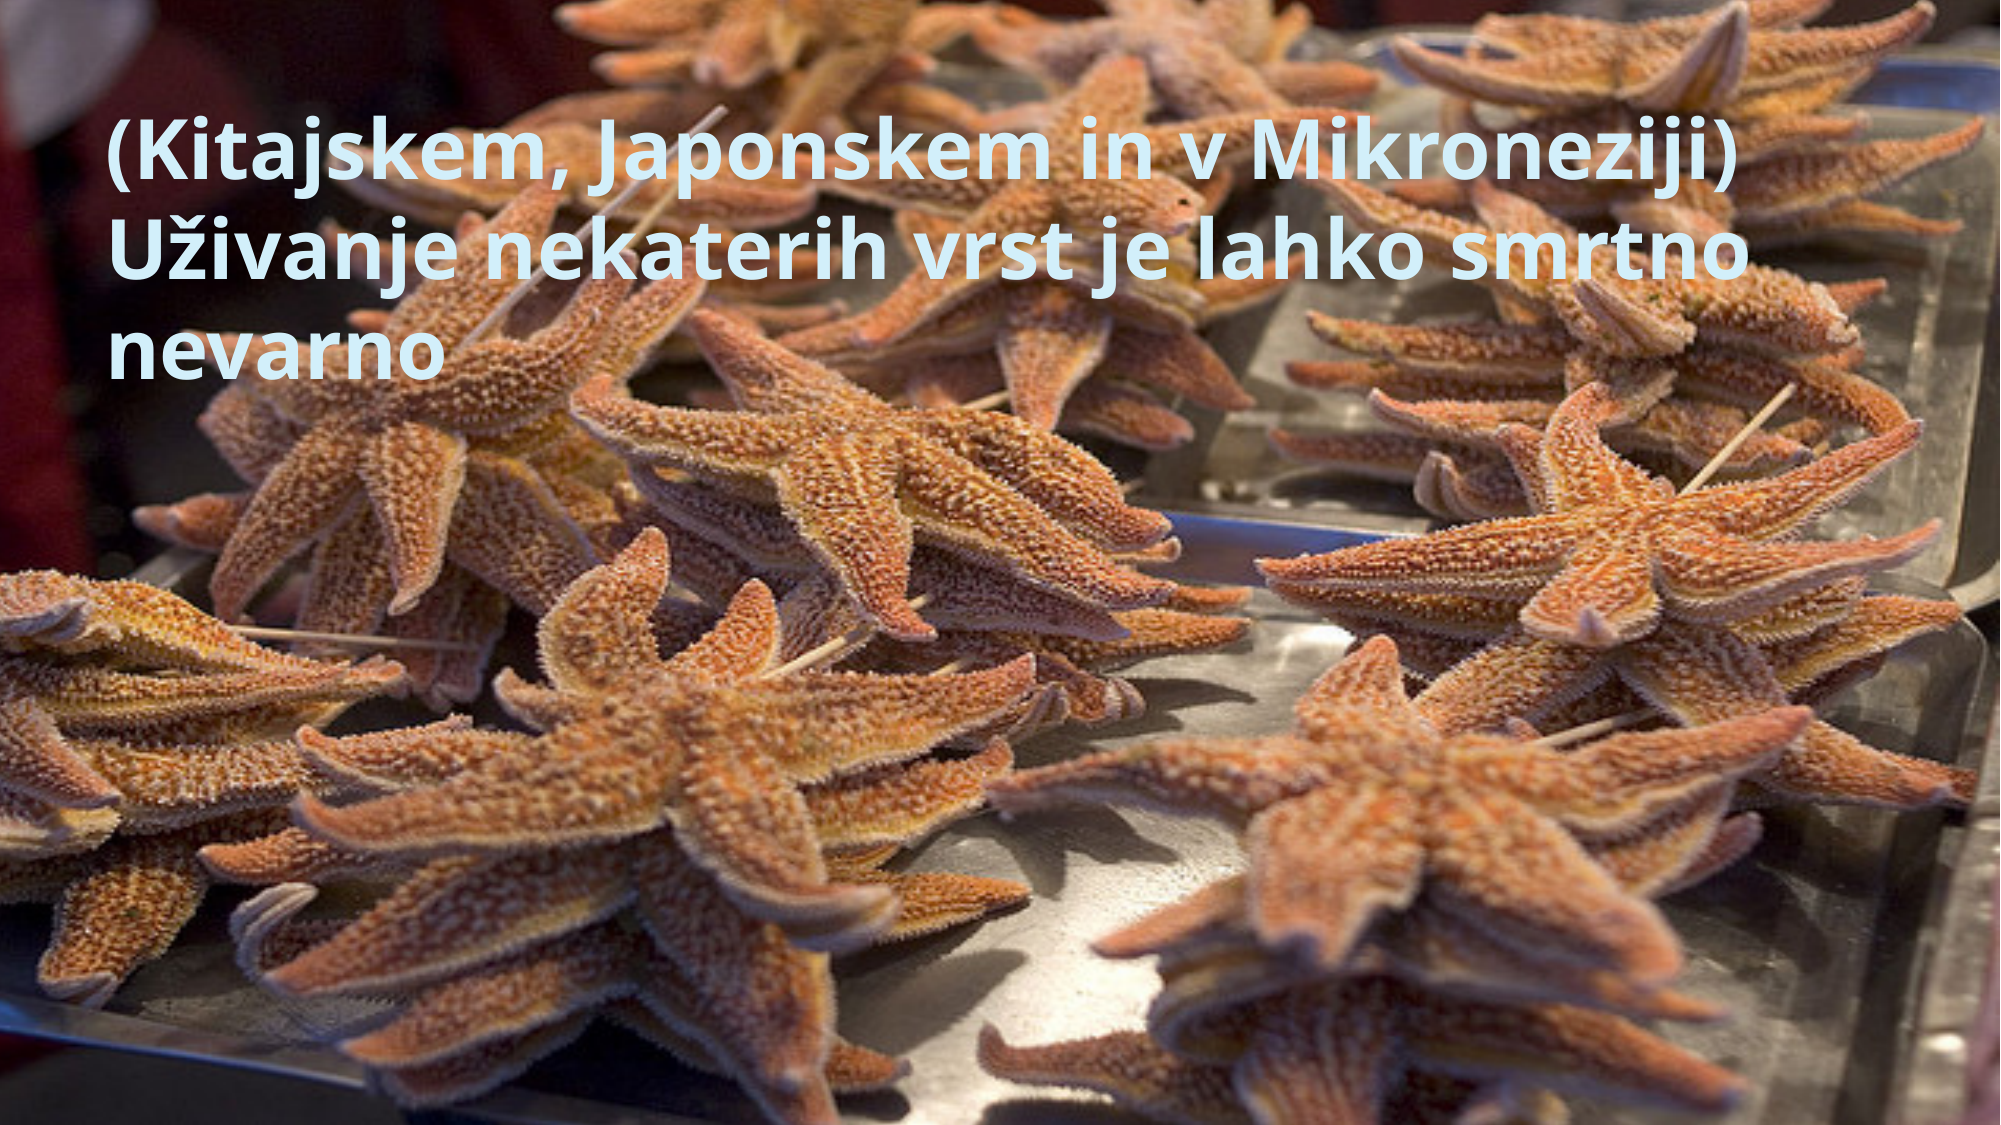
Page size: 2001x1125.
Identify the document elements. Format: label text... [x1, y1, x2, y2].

text_box (Kitajskem, Japonskem in v Mikroneziji) Uživanje nekaterih vrst je lahko smrtno nevarno [90, 88, 1825, 404]
picture [0, 0, 2000, 1125]
